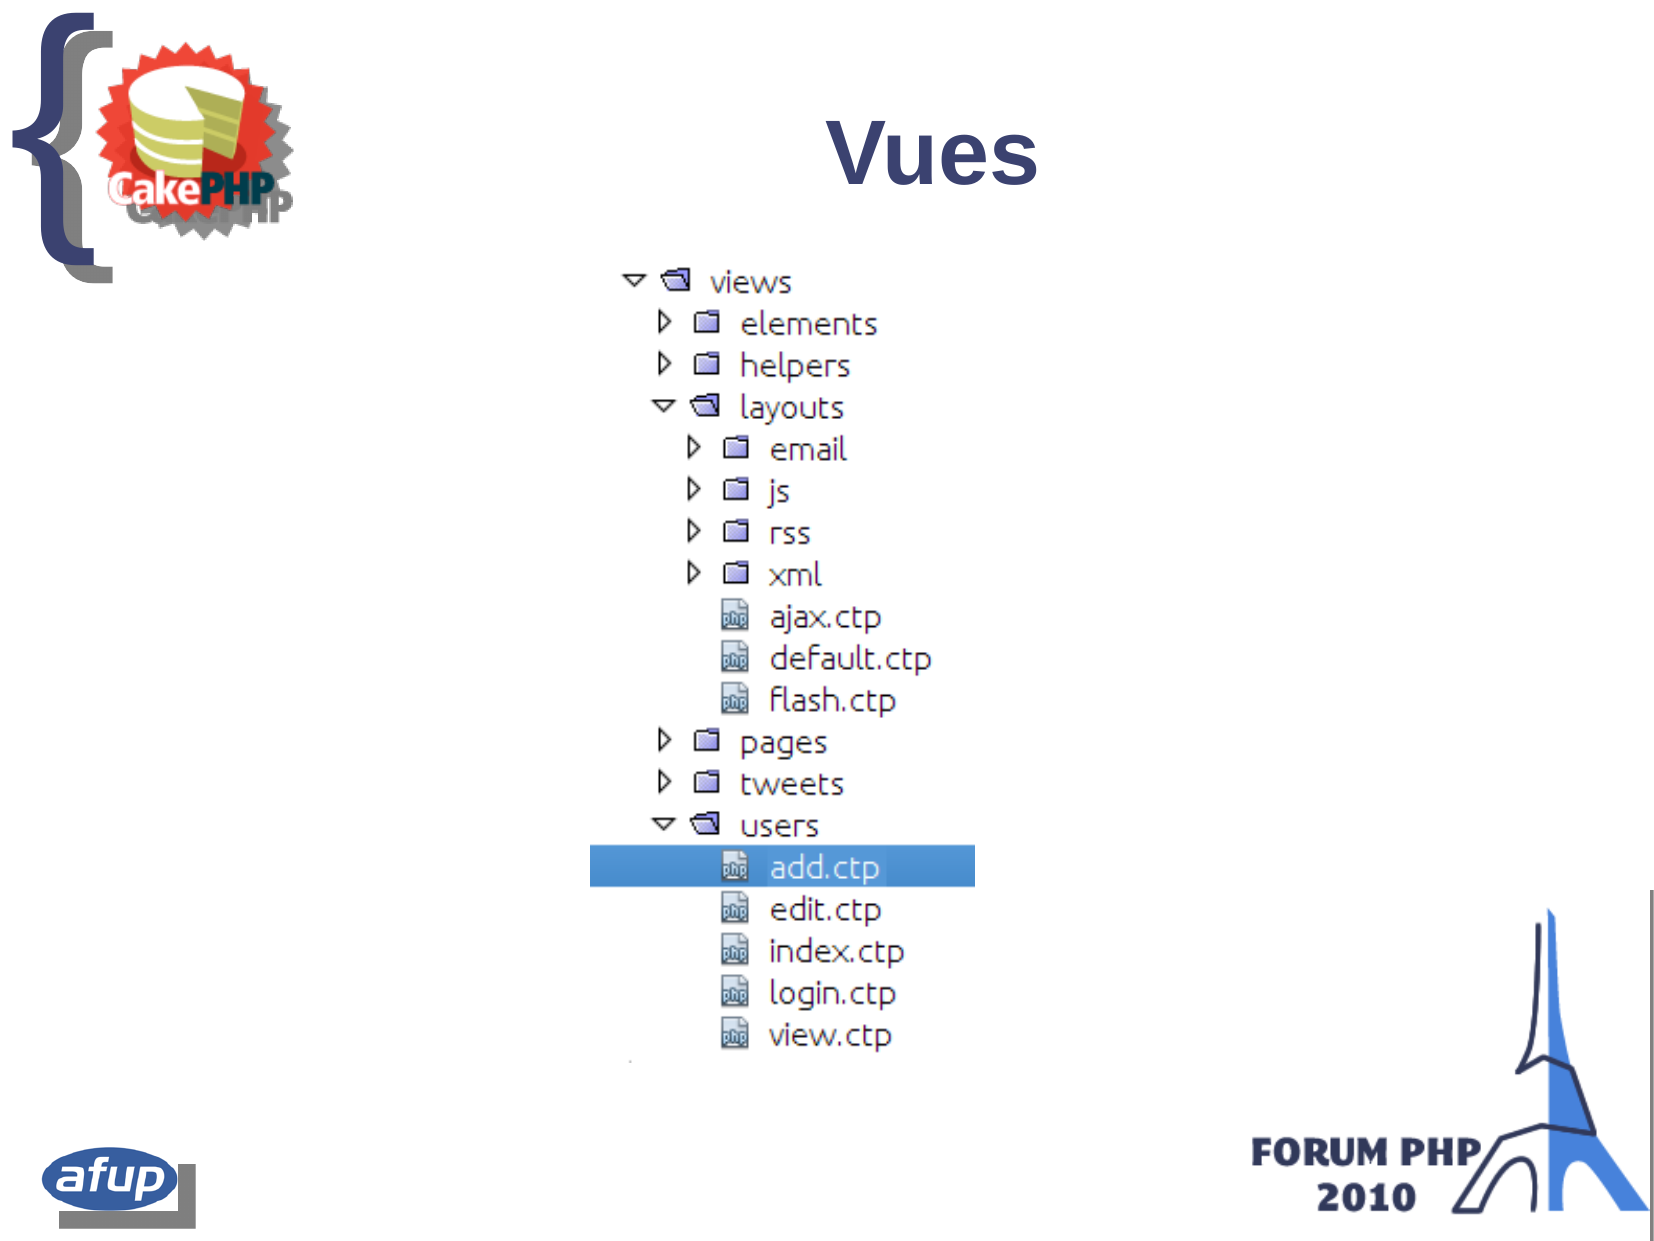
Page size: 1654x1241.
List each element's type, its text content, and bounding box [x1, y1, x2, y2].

picture [1240, 872, 1650, 1241]
picture [41, 1146, 178, 1211]
picture [590, 258, 975, 1063]
title Vues [295, 49, 1571, 257]
picture [88, 35, 284, 231]
